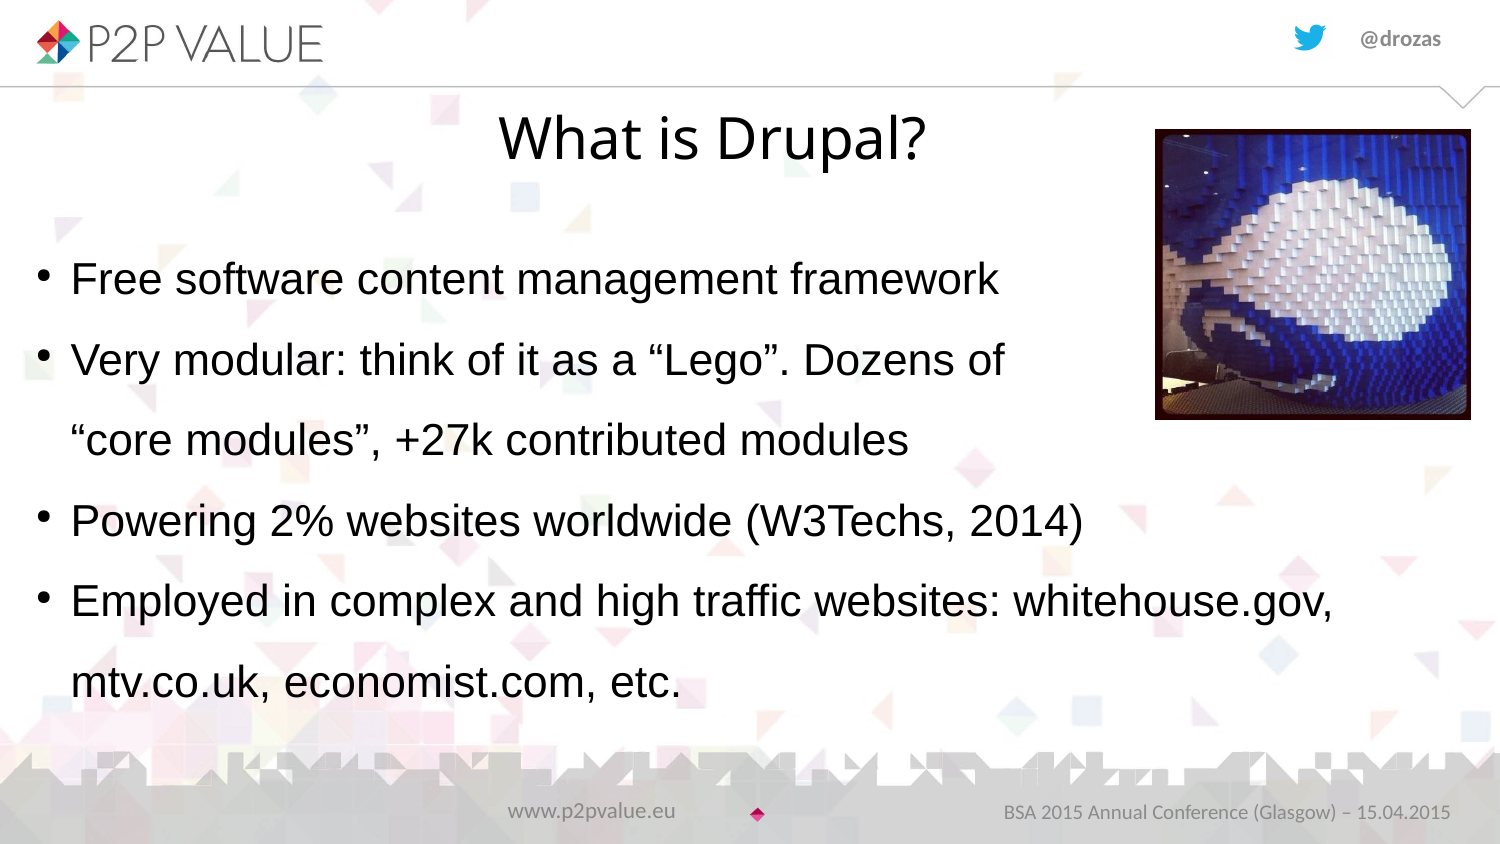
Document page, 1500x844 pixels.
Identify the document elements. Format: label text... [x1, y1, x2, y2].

picture [0, 0, 1500, 844]
text_box BSA 2015 Annual Conference (Glasgow) – 15.04.2015 [777, 788, 1470, 834]
text_box @drozas [1333, 15, 1455, 60]
text_box www.p2pvalue.eu [501, 789, 720, 829]
title What is Drupal? [60, 92, 1366, 162]
subtitle Free software content management framework Very modular: think of it as a “Lego”. Dozens of “core modules”, +27k contributed modules Powering 2% websites worldwide (W3Techs, 2014) Employed in complex and high traffic websites: whitehouse.gov, mtv.co.uk, economist.com, etc. [22, 162, 1500, 718]
